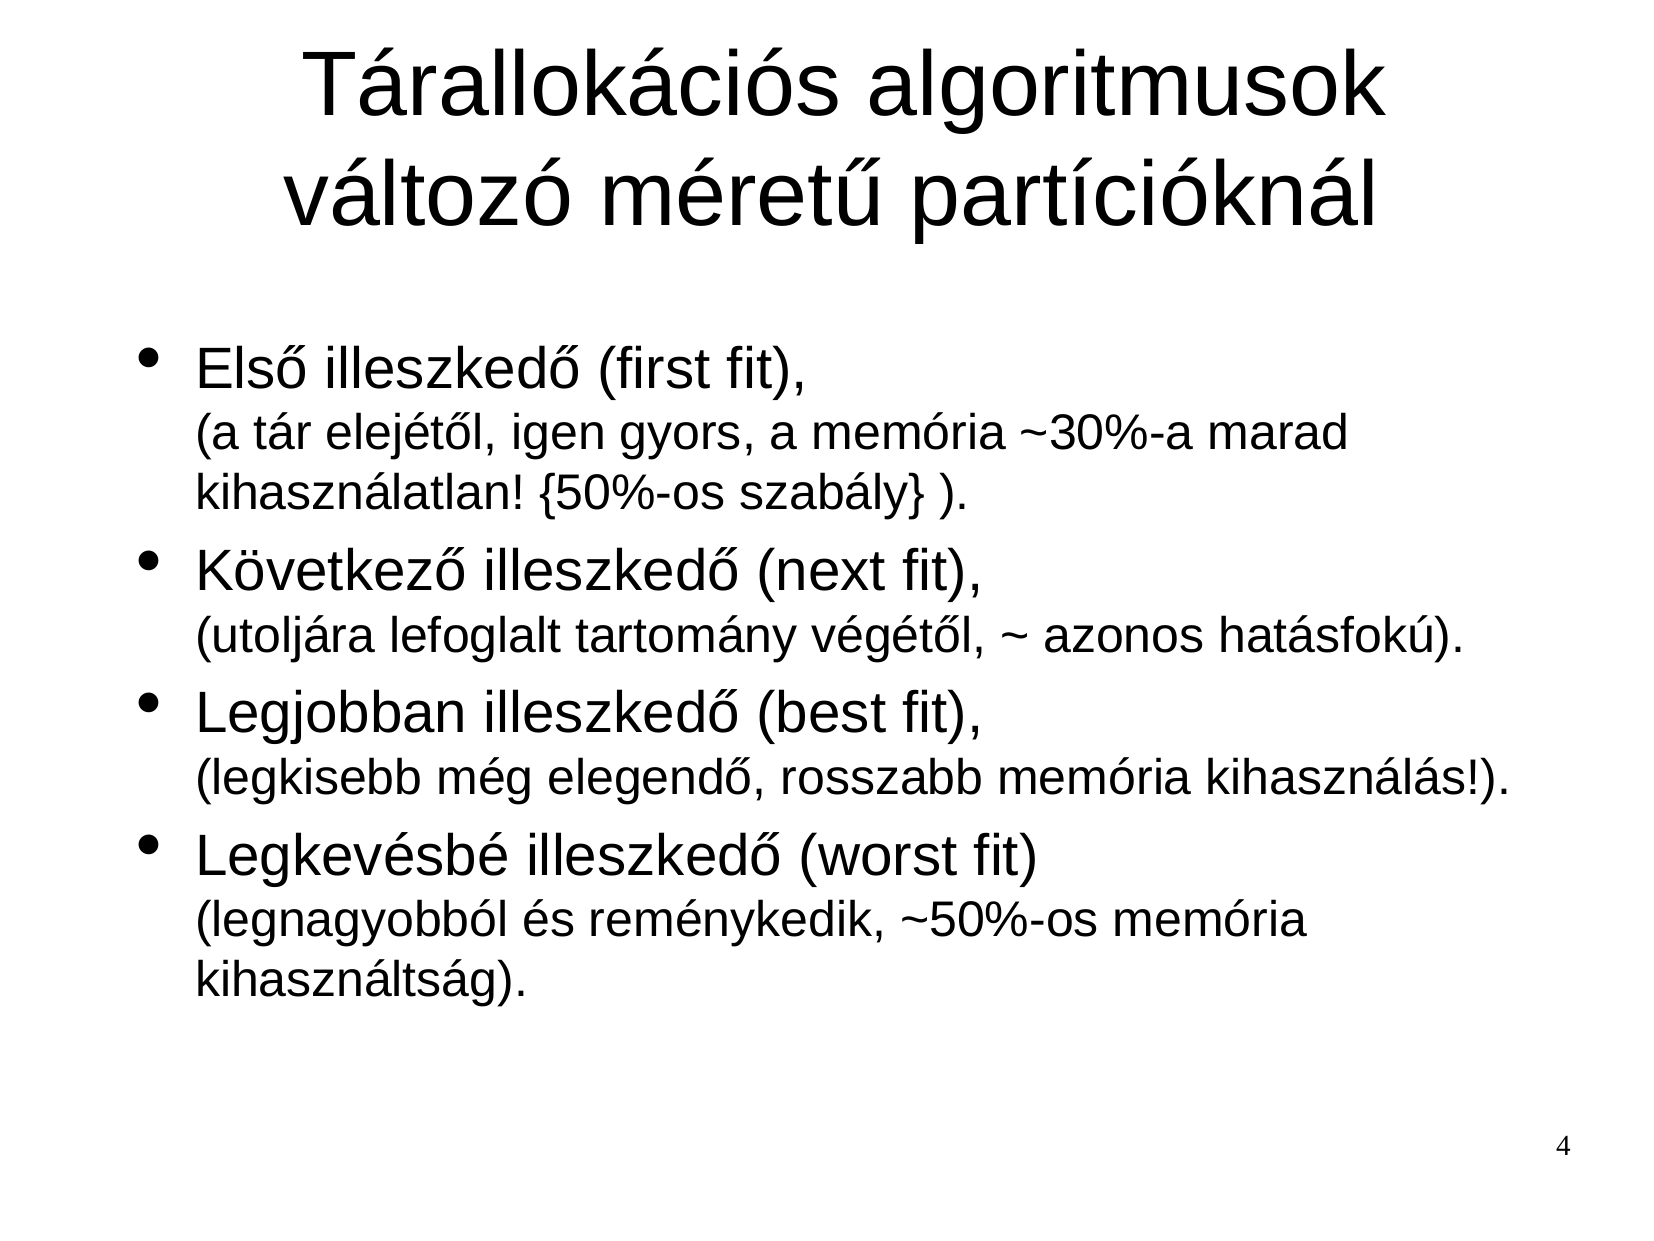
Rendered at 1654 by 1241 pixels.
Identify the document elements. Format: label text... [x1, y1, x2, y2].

list Első illeszkedő (first fit), (a tár elejétől, igen gyors, a memória ~30%-a marad kihasználatlan! {50%-os szabály} ). Következő illeszkedő (next fit), (utoljára lefoglalt tartomány végétől, ~ azonos hatásfokú). Legjobban illeszkedő (best fit), (legkisebb még elegendő, rosszabb memória kihasználás!). Legkevésbé illeszkedő (worst fit) (legnagyobból és reménykedik, ~50%-os memória kihasználtság). [124, 322, 1530, 1197]
title Tárallokációs algoritmusok változó méretű partícióknál [124, 30, 1530, 238]
